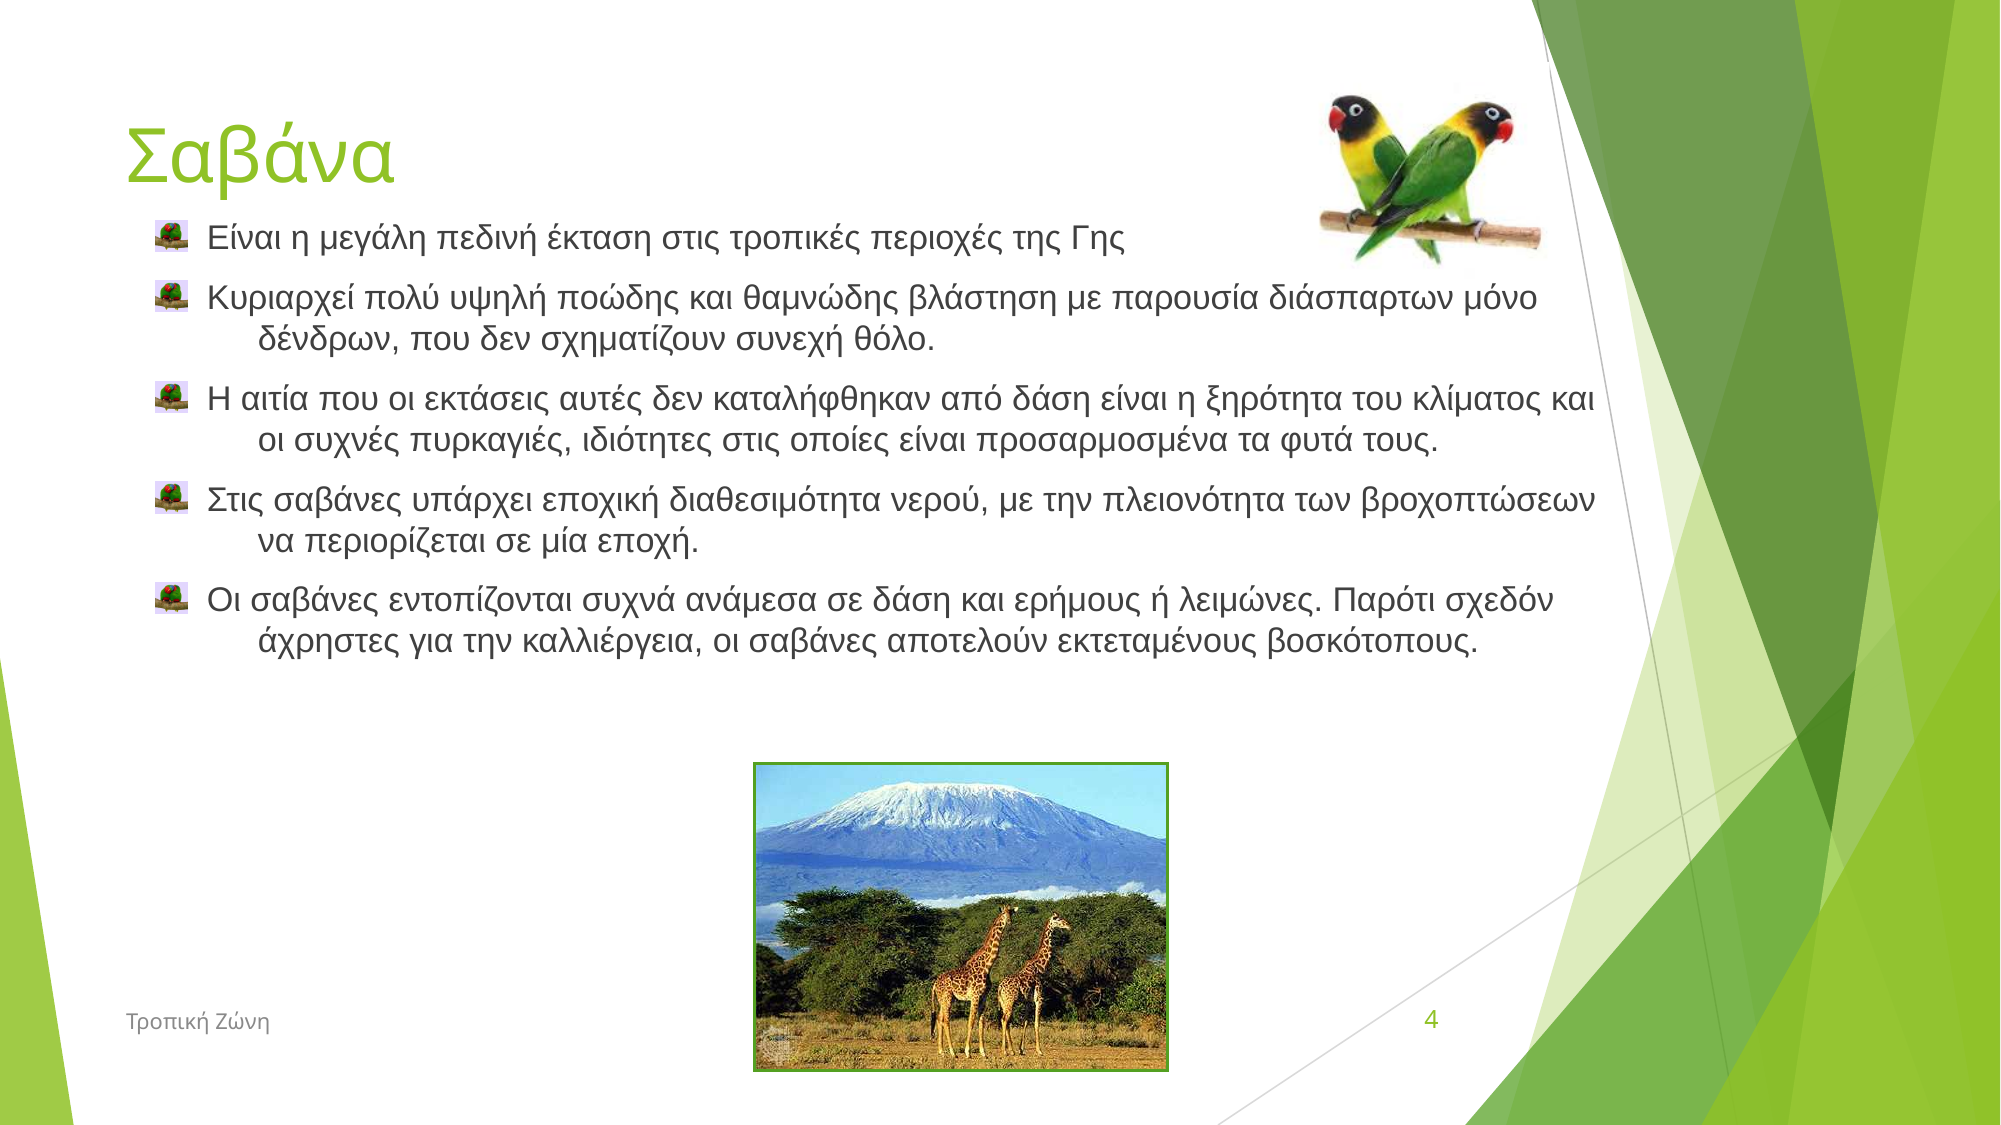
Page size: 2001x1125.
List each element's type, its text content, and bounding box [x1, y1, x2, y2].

picture [756, 764, 1167, 1069]
text_box Τροπική Ζώνη [111, 991, 1145, 1051]
list Είναι η μεγάλη πεδινή έκταση στις τροπικές περιοχές της Γης Κυριαρχεί πολύ υψηλή ποώδης και θαμνώδης βλάστηση με παρουσία διάσπαρτων μόνο δένδρων, που δεν σχηματίζουν συνεχή θόλο. Η αιτία που οι εκτάσεις αυτές δεν καταλήφθηκαν από δάση είναι η ξηρότητα του κλίματος και οι συχνές πυρκαγιές, ιδιότητες στις οποίες είναι προσαρμοσμένα τα φυτά τους. Στις σαβάνες υπάρχει εποχική διαθεσιμότητα νερού, με την πλειονότητα των βροχοπτώσεων να περιορίζεται σε μία εποχή. Οι σαβάνες εντοπίζονται συχνά ανάμεσα σε δάση και ερήμους ή λειμώνες. Παρότι σχεδόν άχρηστες για την καλλιέργεια, οι σαβάνες αποτελούν εκτεταμένους βοσκότοπους. [140, 208, 1615, 673]
text_box [1409, 991, 1522, 1051]
title Σαβάνα [111, 99, 1522, 317]
